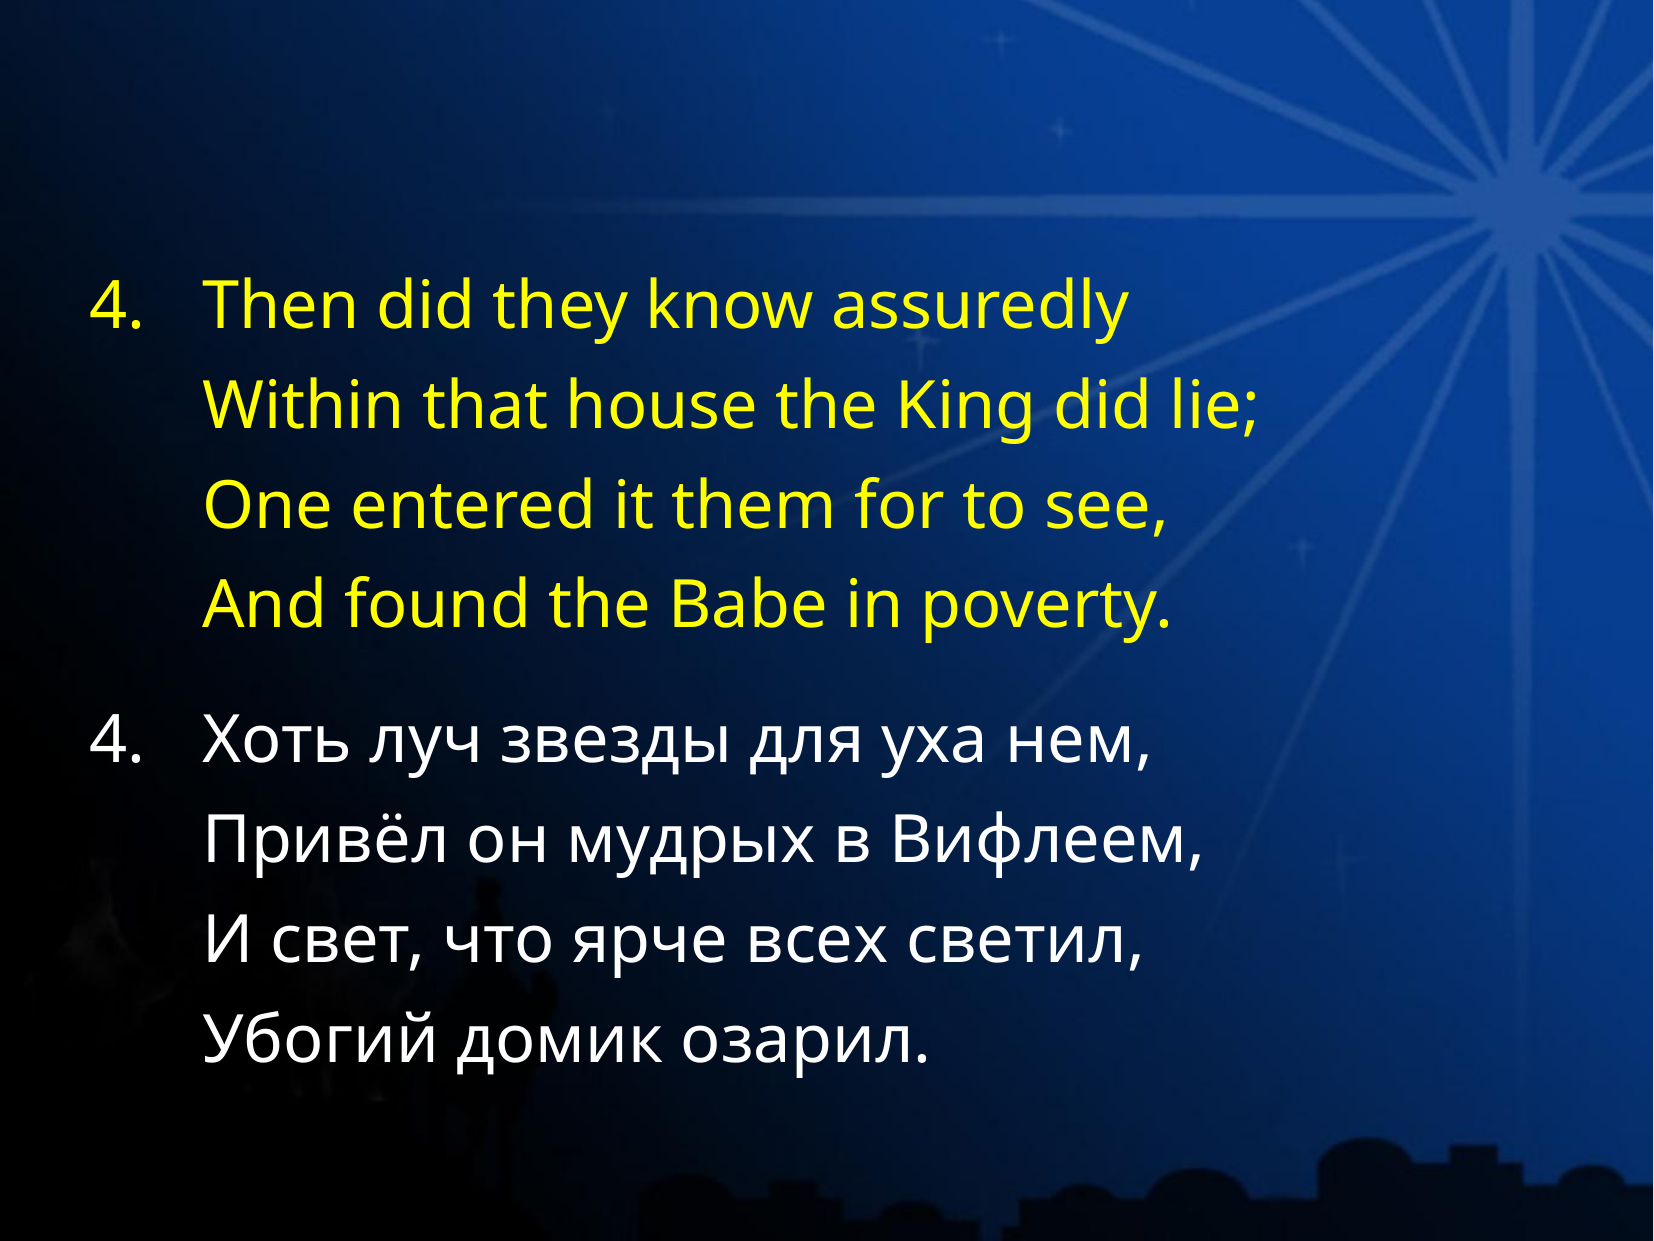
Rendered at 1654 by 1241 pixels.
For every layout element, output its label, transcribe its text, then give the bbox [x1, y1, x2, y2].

picture [0, 0, 1654, 1241]
text_box 4. Хоть луч звезды для уха нем, Привёл он мудрых в Вифлеем, И свет, что ярче всех светил, Убогий домик озарил. [75, 675, 1576, 1163]
text_box 4. Then did they know assuredly Within that house the King did lie; One entered it them for to see, And found the Babe in poverty. [75, 150, 1576, 638]
